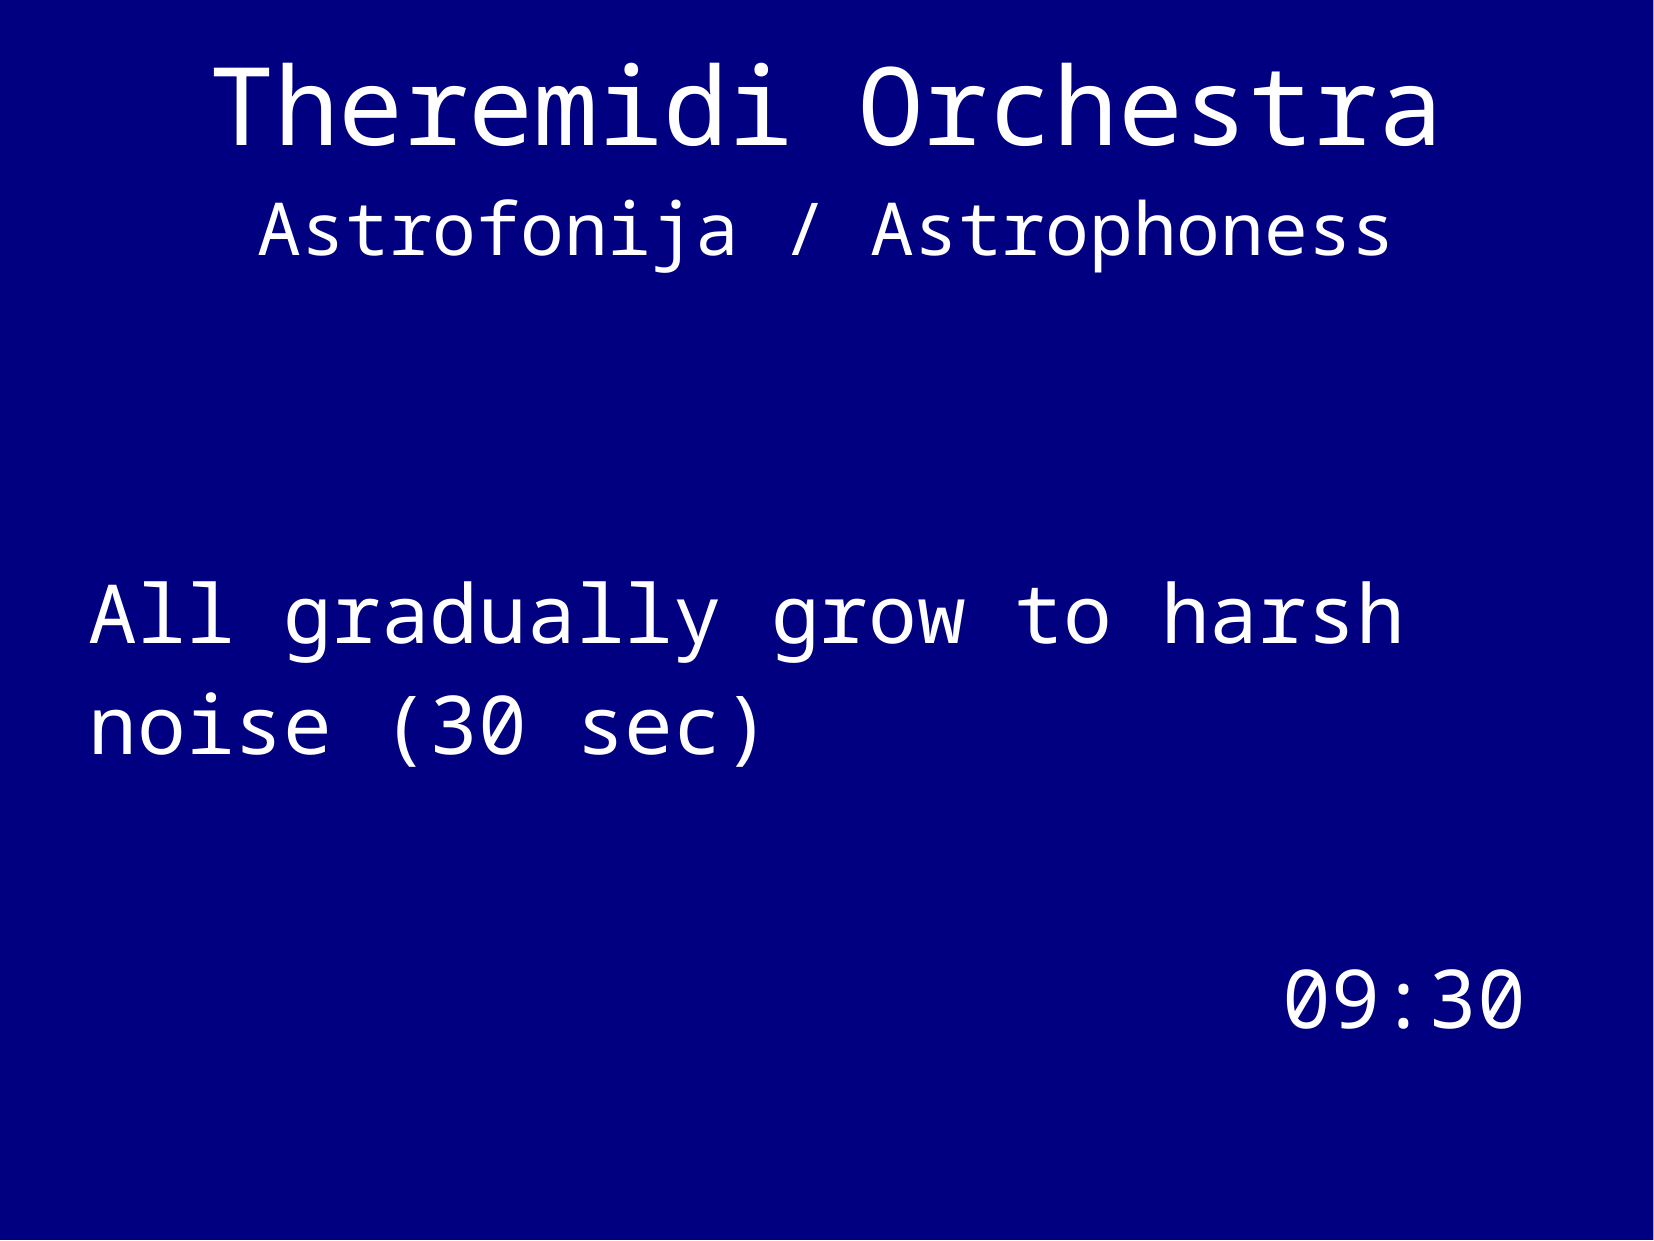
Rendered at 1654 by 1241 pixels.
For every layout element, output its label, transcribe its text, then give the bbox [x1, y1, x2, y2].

text_box 09:30 [1282, 900, 1620, 1096]
title Theremidi Orchestra Astrofonija / Astrophoness [82, 49, 1571, 257]
subtitle All gradually grow to harsh noise (30 sec) [88, 272, 1566, 1063]
